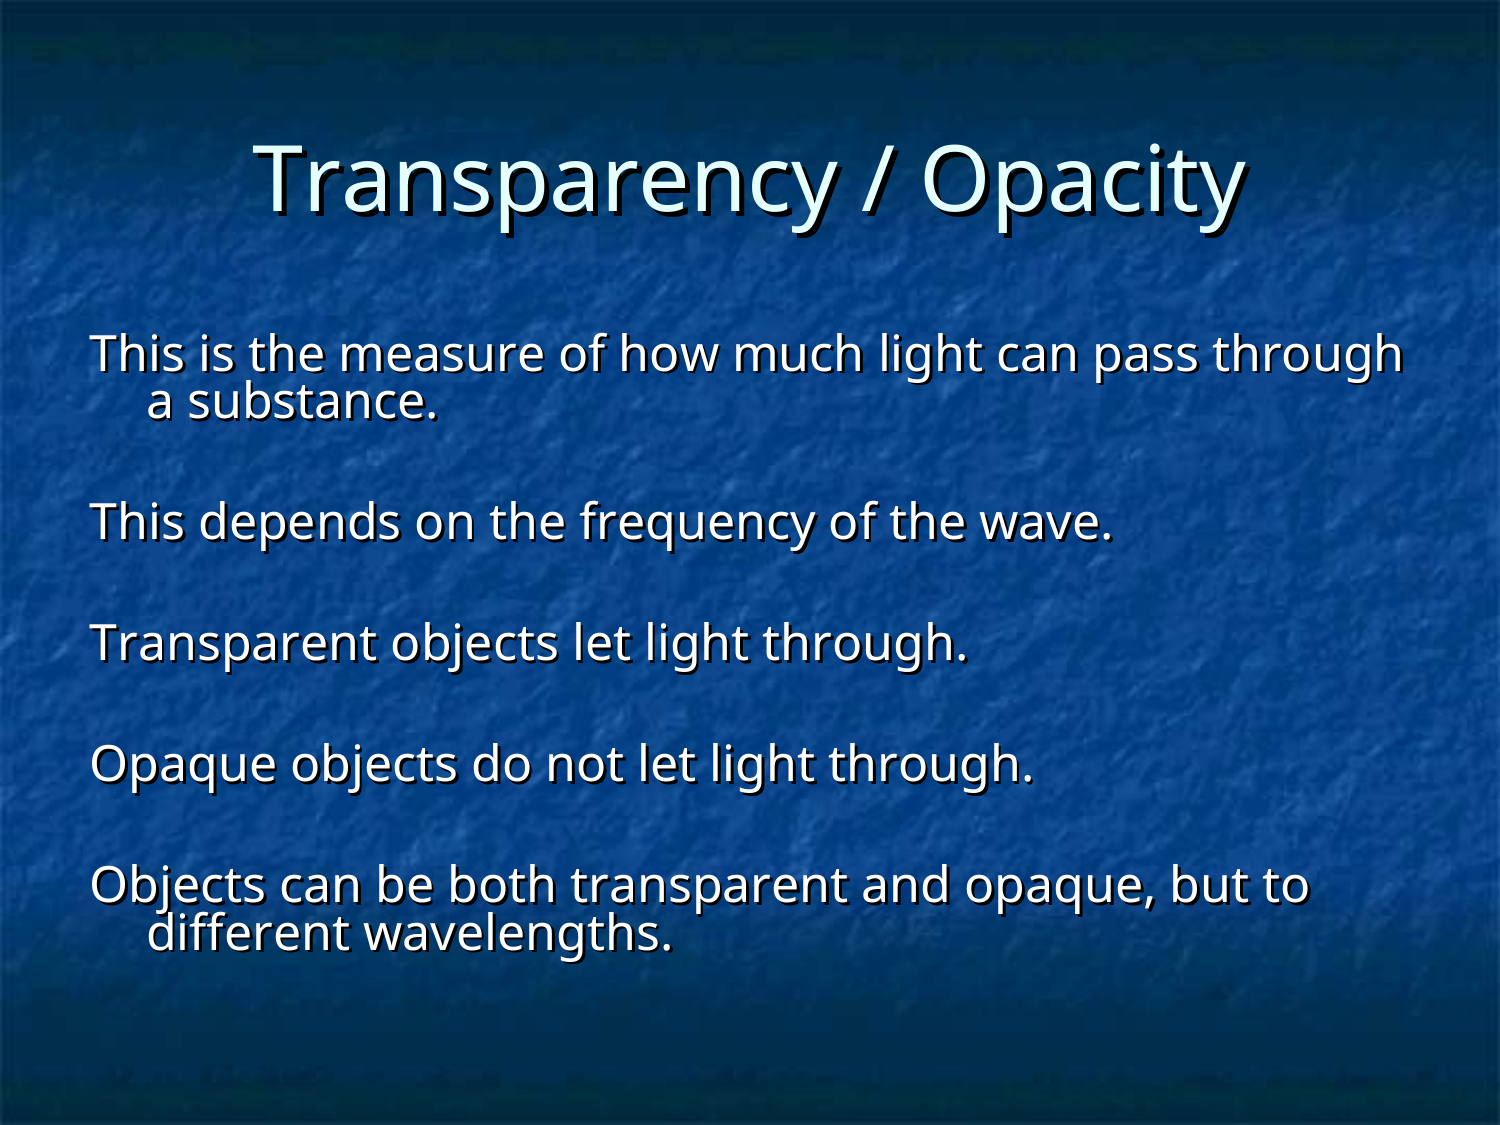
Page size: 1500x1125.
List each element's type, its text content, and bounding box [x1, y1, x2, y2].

picture [0, 0, 1500, 1125]
list This is the measure of how much light can pass through a substance. This depends on the frequency of the wave. Transparent objects let light through. Opaque objects do not let light through. Objects can be both transparent and opaque, but to different wavelengths. [75, 324, 1426, 1000]
title Transparency / Opacity [75, 62, 1426, 288]
